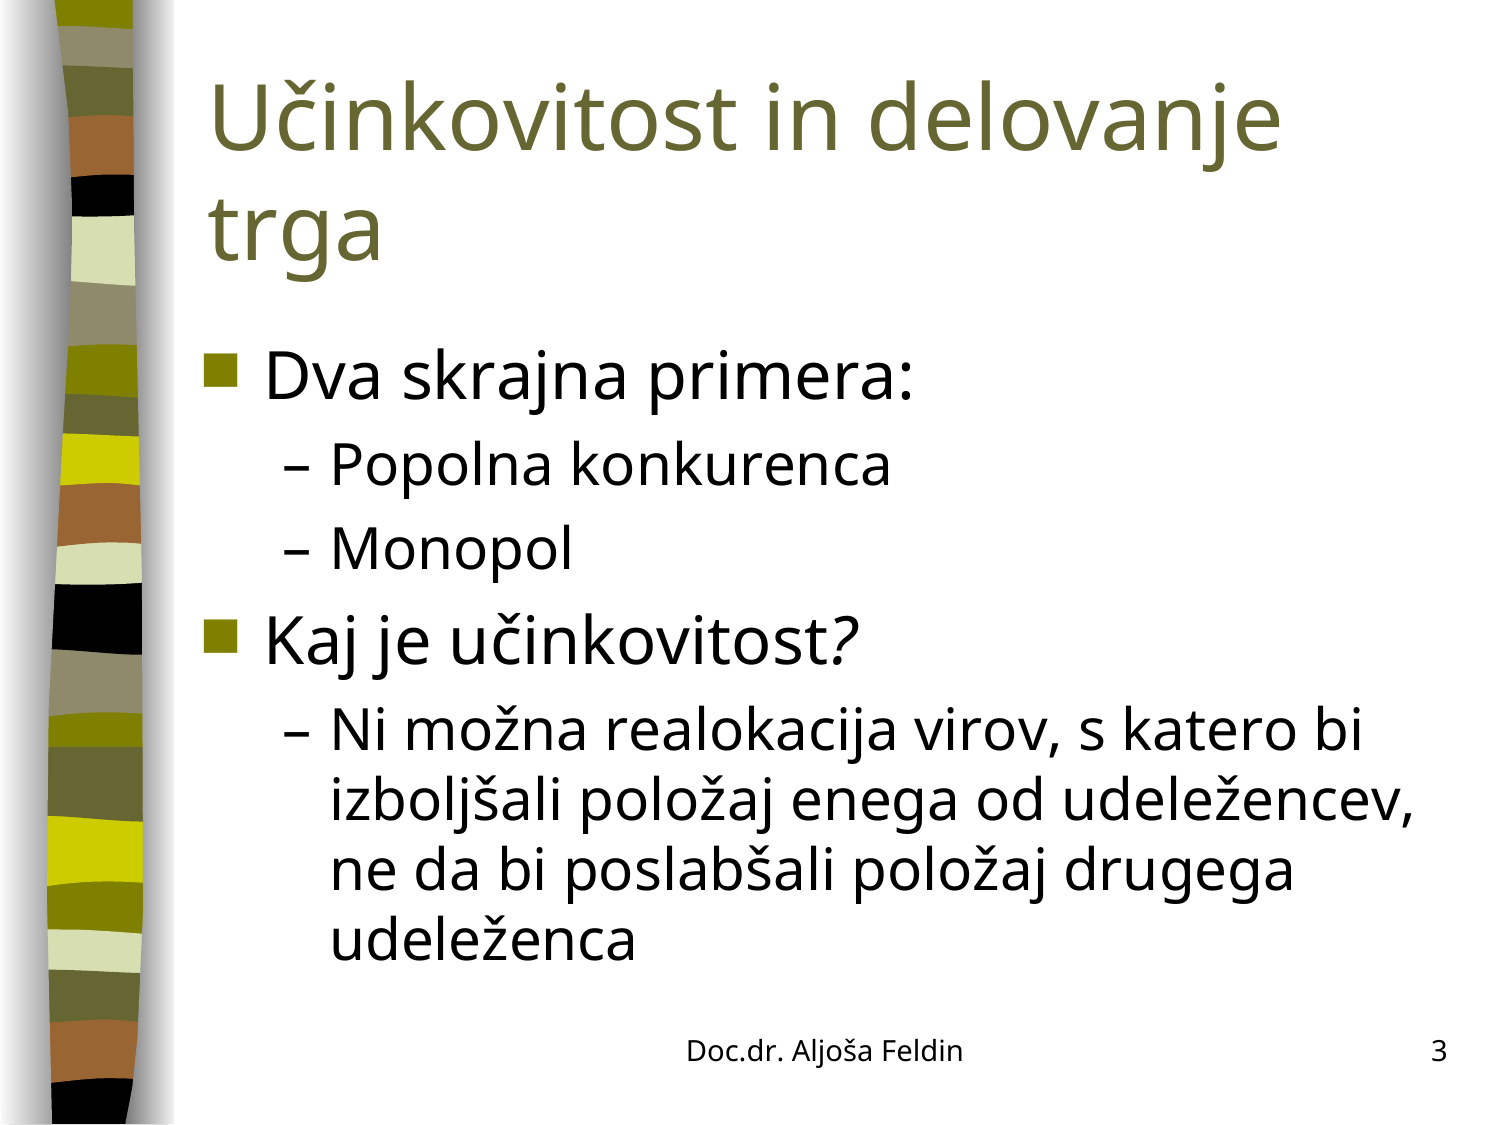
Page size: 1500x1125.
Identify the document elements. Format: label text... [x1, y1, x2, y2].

list Dva skrajna primera: Popolna konkurenca Monopol Kaj je učinkovitost? Ni možna realokacija virov, s katero bi izboljšali položaj enega od udeležencev, ne da bi poslabšali položaj drugega udeleženca [192, 324, 1468, 1001]
text_box Doc.dr. Aljoša Feldin [587, 1025, 1063, 1101]
title Učinkovitost in delovanje trga [192, 74, 1468, 263]
text_box <number> [1149, 1025, 1463, 1101]
